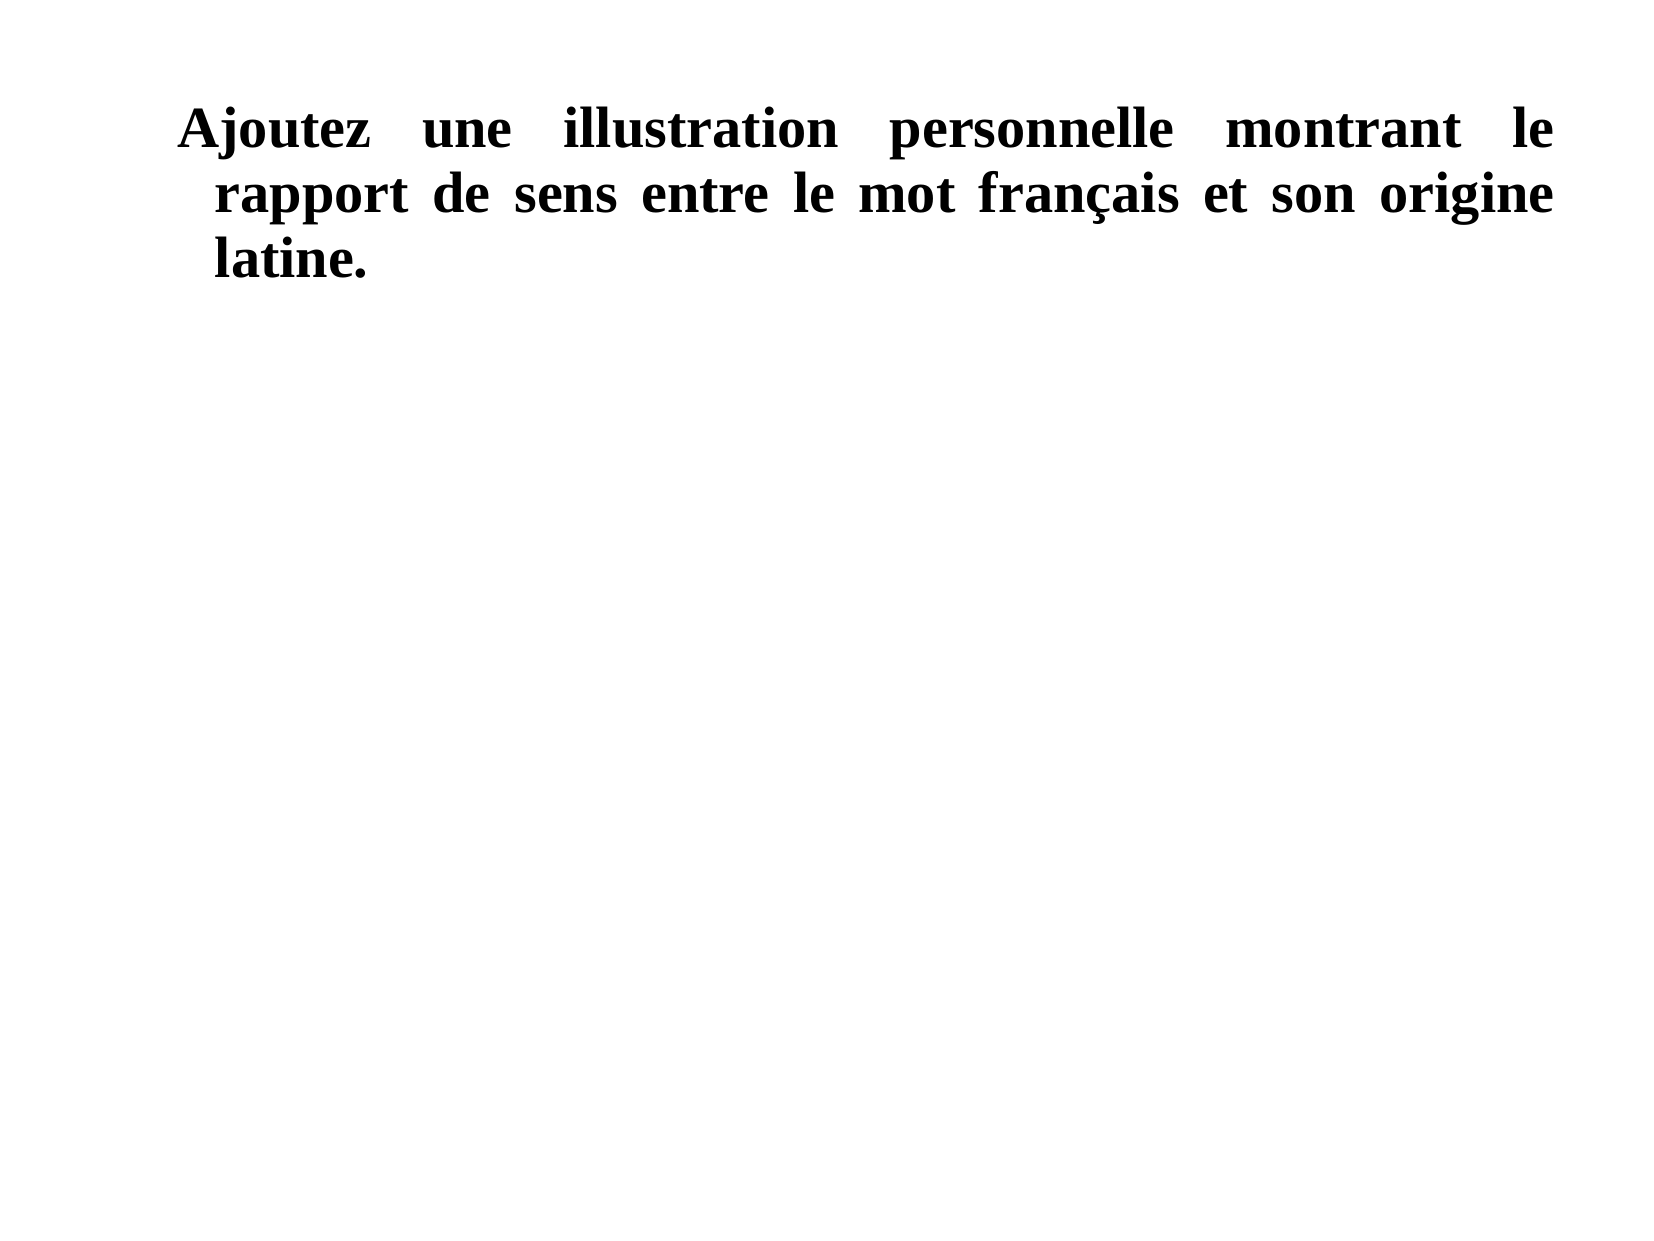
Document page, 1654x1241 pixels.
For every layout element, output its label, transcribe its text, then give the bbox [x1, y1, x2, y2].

text_box Ajoutez une illustration personnelle montrant le rapport de sens entre le mot français et son origine latine. [124, 88, 1571, 439]
